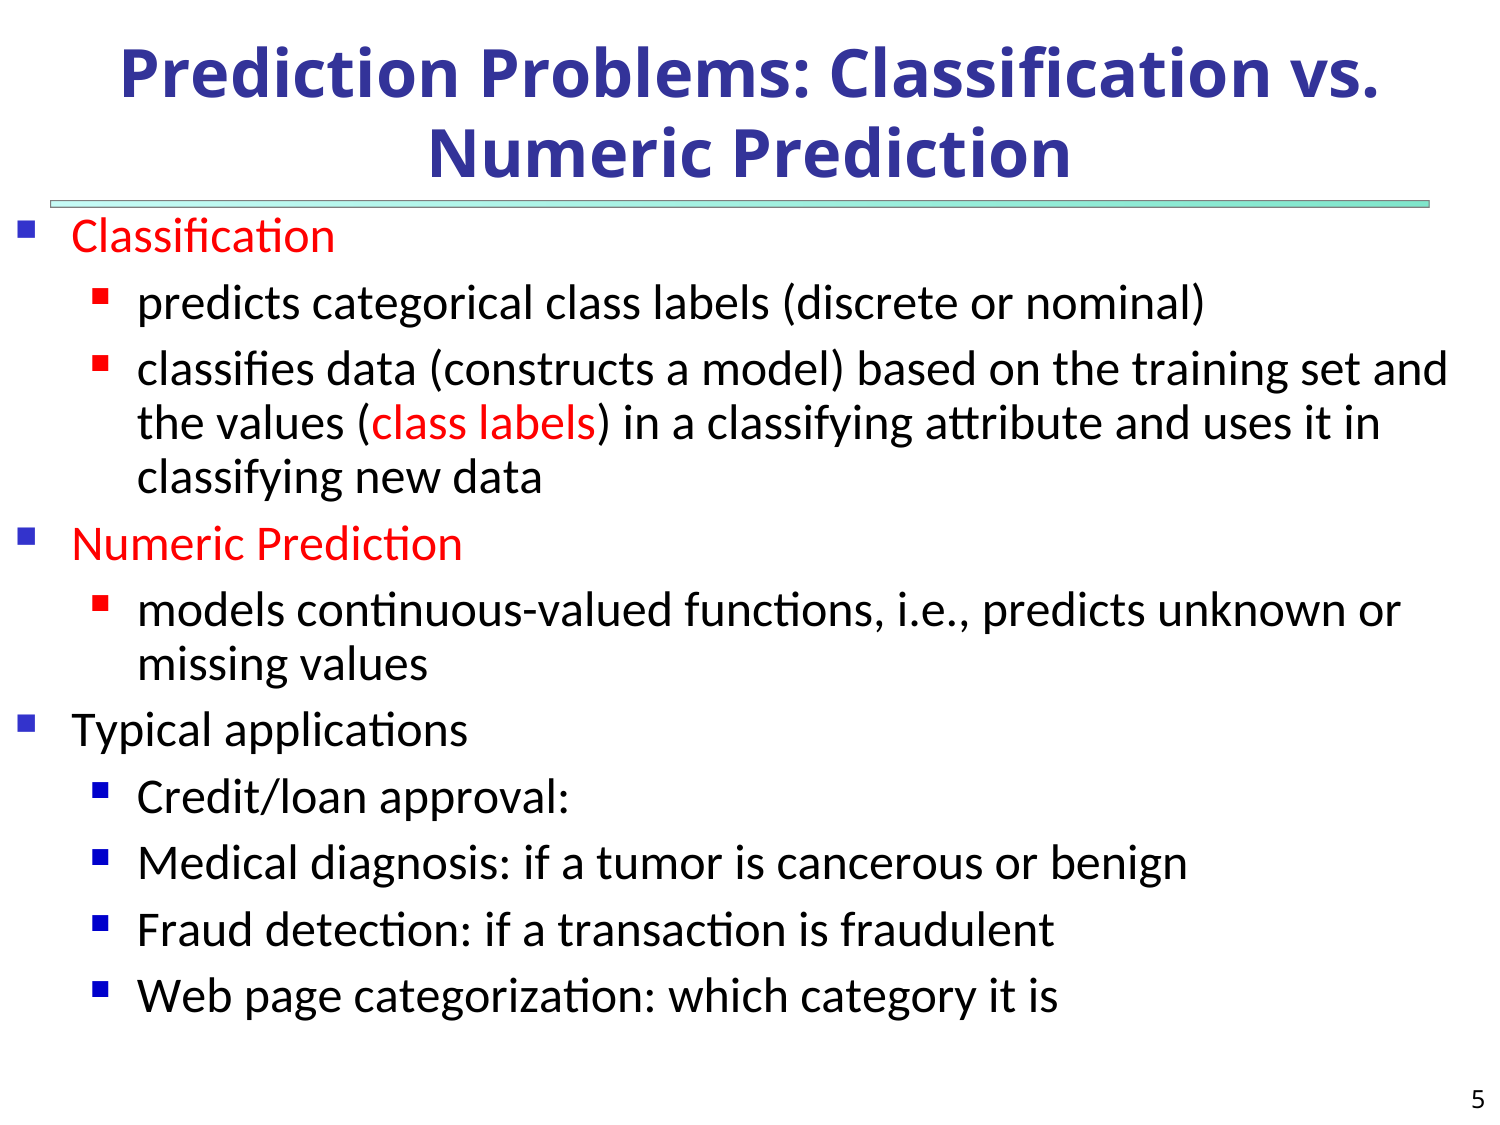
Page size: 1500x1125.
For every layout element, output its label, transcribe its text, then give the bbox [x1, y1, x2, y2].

list Classification predicts categorical class labels (discrete or nominal) classifies data (constructs a model) based on the training set and the values (class labels) in a classifying attribute and uses it in classifying new data Numeric Prediction models continuous-valued functions, i.e., predicts unknown or missing values Typical applications Credit/loan approval: Medical diagnosis: if a tumor is cancerous or benign Fraud detection: if a transaction is fraudulent Web page categorization: which category it is [0, 202, 1500, 1086]
title Prediction Problems: Classification vs. Numeric Prediction [0, 23, 1500, 199]
text_box <number> [1187, 1086, 1500, 1125]
